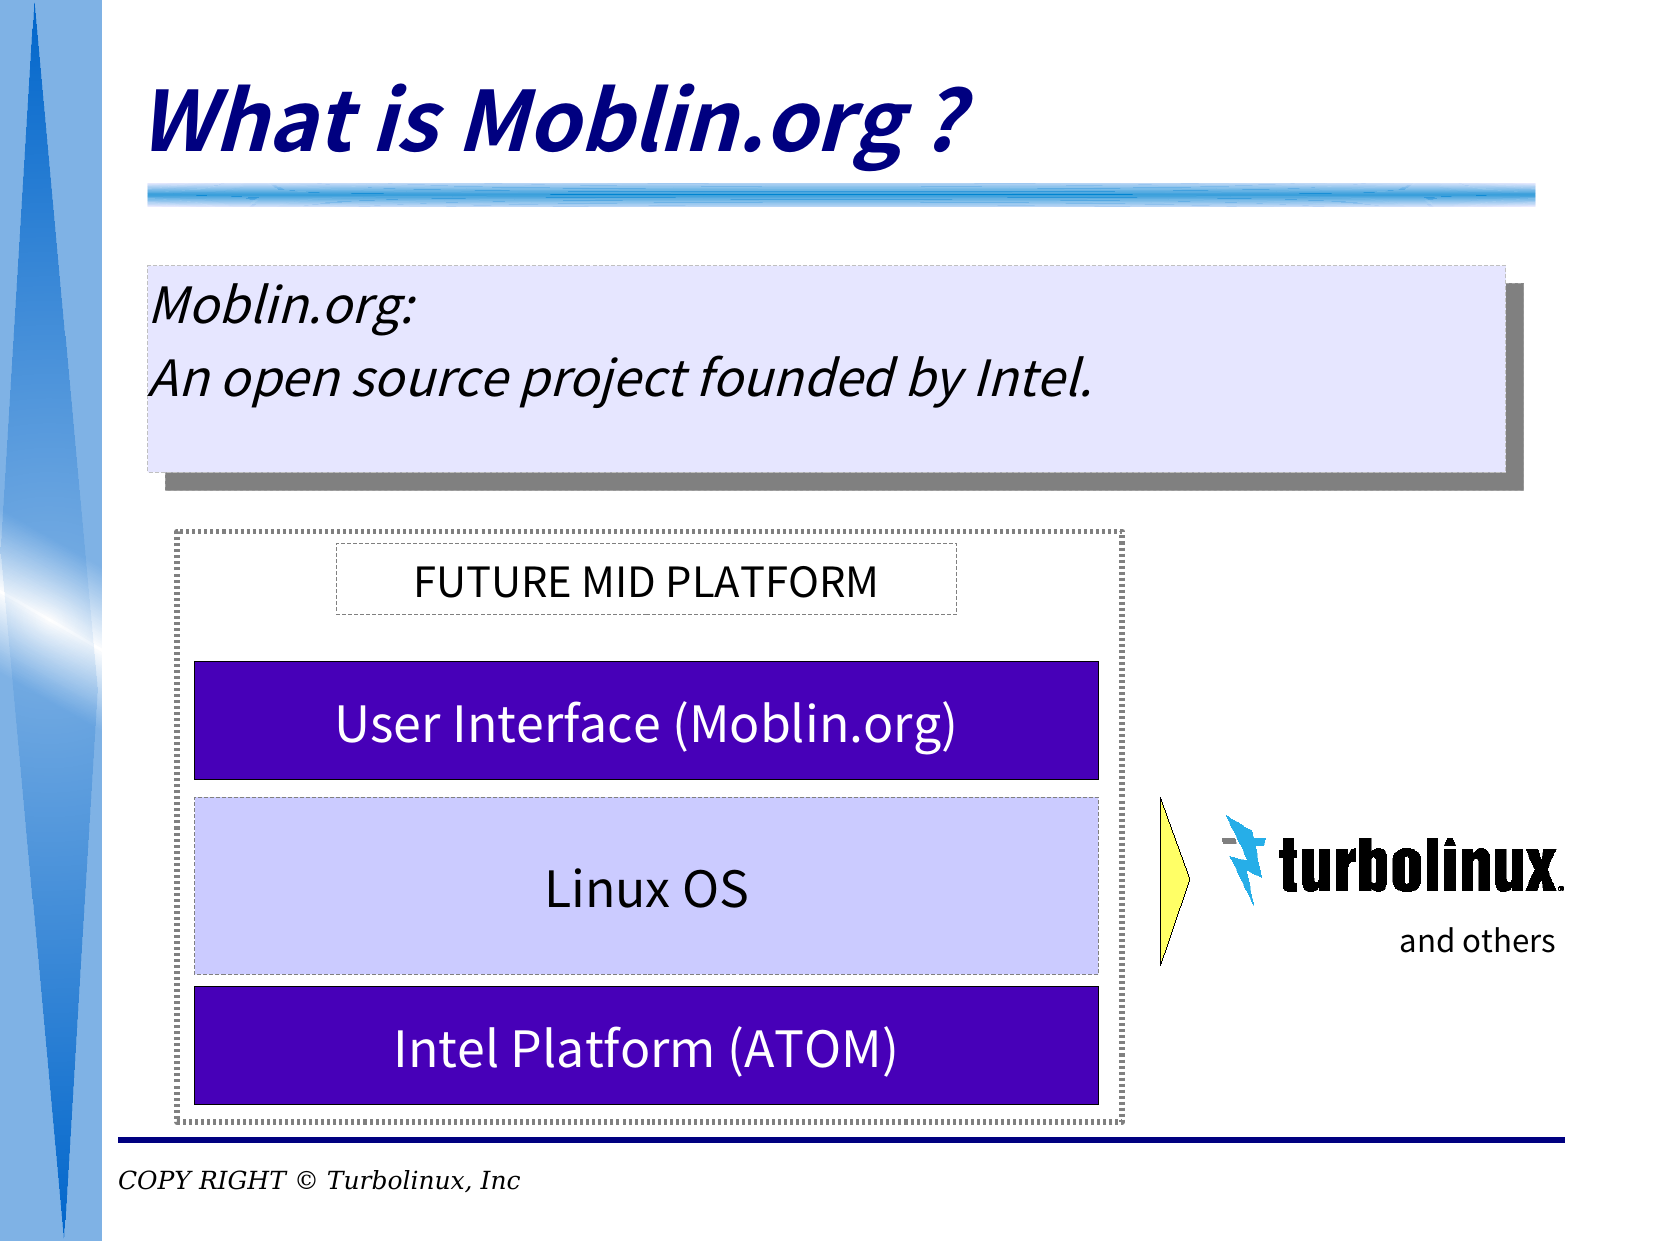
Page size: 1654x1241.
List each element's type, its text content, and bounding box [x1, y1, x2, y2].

text_box Linux OS [194, 797, 1099, 975]
title What is Moblin.org ? [138, 69, 1527, 162]
text_box Moblin.org: An open source project founded by Intel. The goal is to creat a desktop environment which is optimized for mobile internet devises [147, 265, 1506, 473]
text_box Intel Platform (ATOM) [194, 986, 1099, 1105]
text_box FUTURE MID PLATFORM [336, 543, 957, 615]
text_box and others [1399, 909, 1577, 969]
text_box User Interface (Moblin.org) [194, 661, 1099, 780]
picture [1222, 814, 1571, 906]
text_box [1160, 797, 1190, 966]
